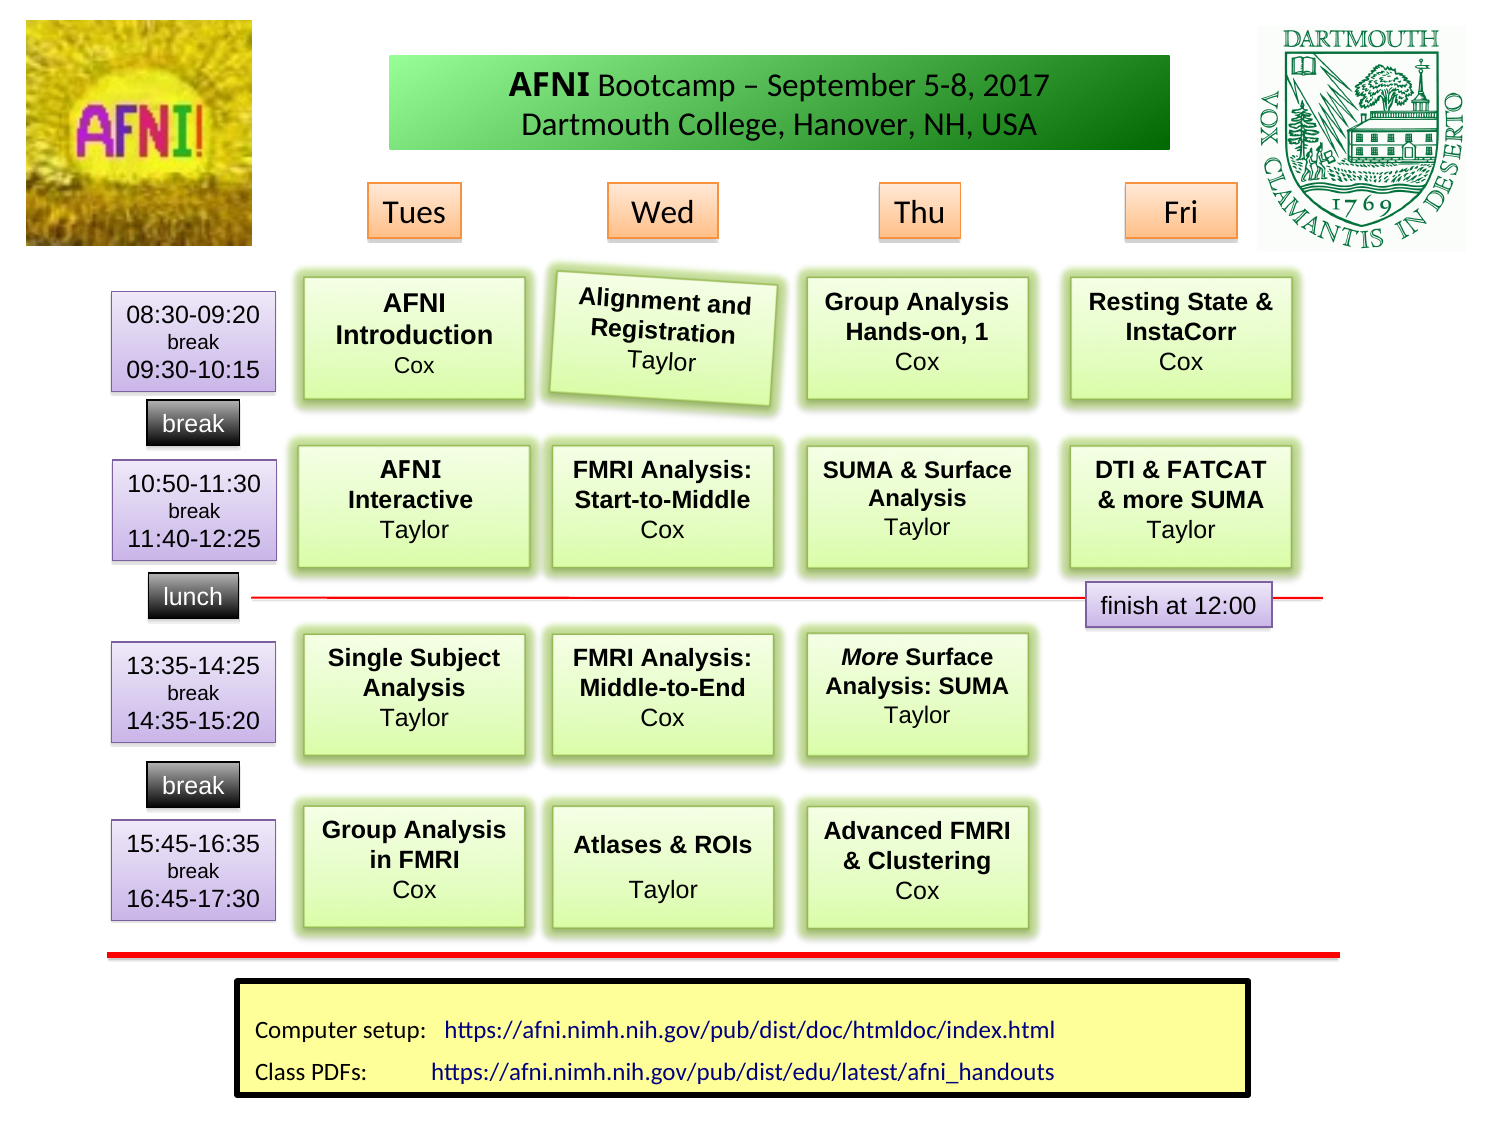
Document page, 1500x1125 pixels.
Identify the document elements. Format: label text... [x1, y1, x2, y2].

text_box lunch [148, 573, 239, 619]
text_box Tues [367, 182, 461, 239]
text_box More Surface Analysis: SUMA Taylor [807, 634, 1028, 756]
text_box break [147, 399, 240, 446]
text_box AFNI Interactive Taylor [298, 446, 528, 568]
text_box Alignment and Registration Taylor [549, 270, 777, 406]
text_box AFNI Introduction Cox [304, 277, 525, 399]
picture [279, 612, 1053, 784]
text_box Wed [608, 182, 718, 239]
picture [272, 248, 1317, 596]
picture [1257, 26, 1466, 252]
text_box Atlases & ROIs Taylor [553, 806, 774, 928]
text_box FMRI Analysis: Middle-to-End Cox [552, 634, 773, 756]
text_box FMRI Analysis: Start-to-Middle Cox [552, 446, 773, 568]
text_box 10:50-11:30 break 11:40-12:25 [112, 460, 277, 561]
picture [279, 785, 1053, 952]
text_box AFNI Bootcamp – September 5-8, 2017 Dartmouth College, Hanover, NH, USA [389, 55, 1170, 150]
text_box DTI & FATCAT & more SUMA Taylor [1070, 446, 1292, 568]
text_box 13:35-14:25 break 14:35-15:20 [111, 642, 276, 743]
text_box Thu [879, 182, 961, 239]
text_box Computer setup: https://afni.nimh.nih.gov/pub/dist/doc/htmldoc/index.html Class PDFs: https://afni.nimh.nih.gov/pub/dist/edu/latest/afni_handouts [237, 981, 1249, 1095]
text_box Group Analysis Hands-on, 1 Cox [807, 277, 1028, 400]
text_box break [147, 762, 240, 808]
text_box SUMA & Surface Analysis Taylor [807, 446, 1028, 568]
text_box 08:30-09:20 break 09:30-10:15 [111, 291, 276, 392]
text_box finish at 12:00 [1085, 581, 1273, 628]
text_box Group Analysis in FMRI Cox [304, 806, 525, 928]
text_box Single Subject Analysis Taylor [304, 634, 525, 756]
picture [26, 20, 252, 246]
text_box Fri [1125, 182, 1238, 239]
text_box Advanced FMRI & Clustering Cox [807, 806, 1028, 928]
text_box 15:45-16:35 break 16:45-17:30 [111, 819, 276, 921]
text_box Resting State & InstaCorr Cox [1071, 277, 1292, 400]
